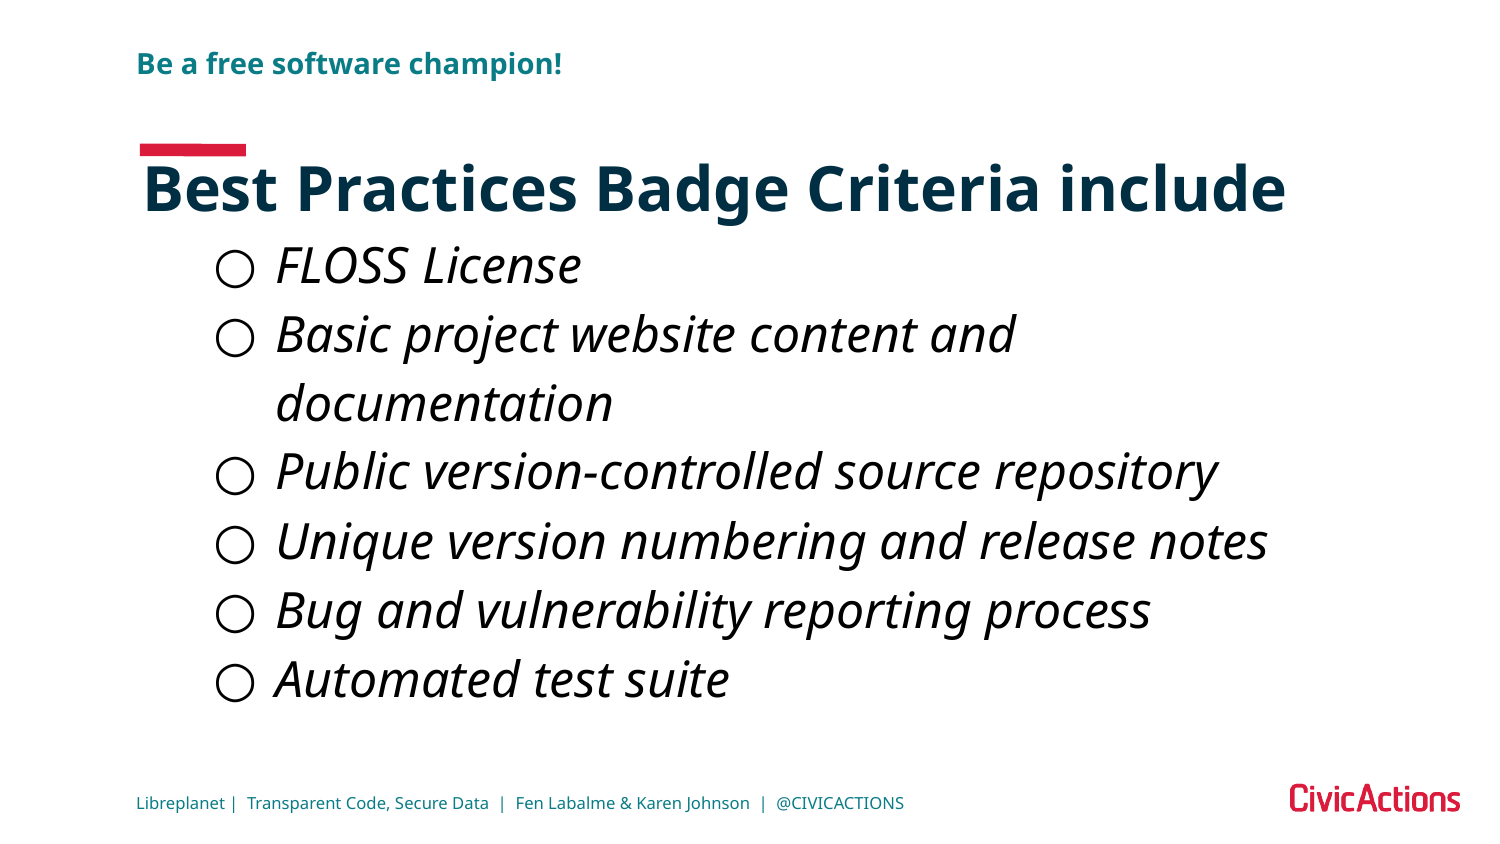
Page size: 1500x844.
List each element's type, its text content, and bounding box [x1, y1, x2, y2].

title Be a free software champion! [121, 30, 1375, 112]
text_box Libreplanet | Transparent Code, Secure Data | Fen Labalme & Karen Johnson | @CIVICACTIONS [121, 778, 1467, 817]
list Best Practices Badge Criteria include FLOSS License Basic project website content and documentation Public version-controlled source repository Unique version numbering and release notes Bug and vulnerability reporting process Automated test suite [110, 123, 1365, 790]
